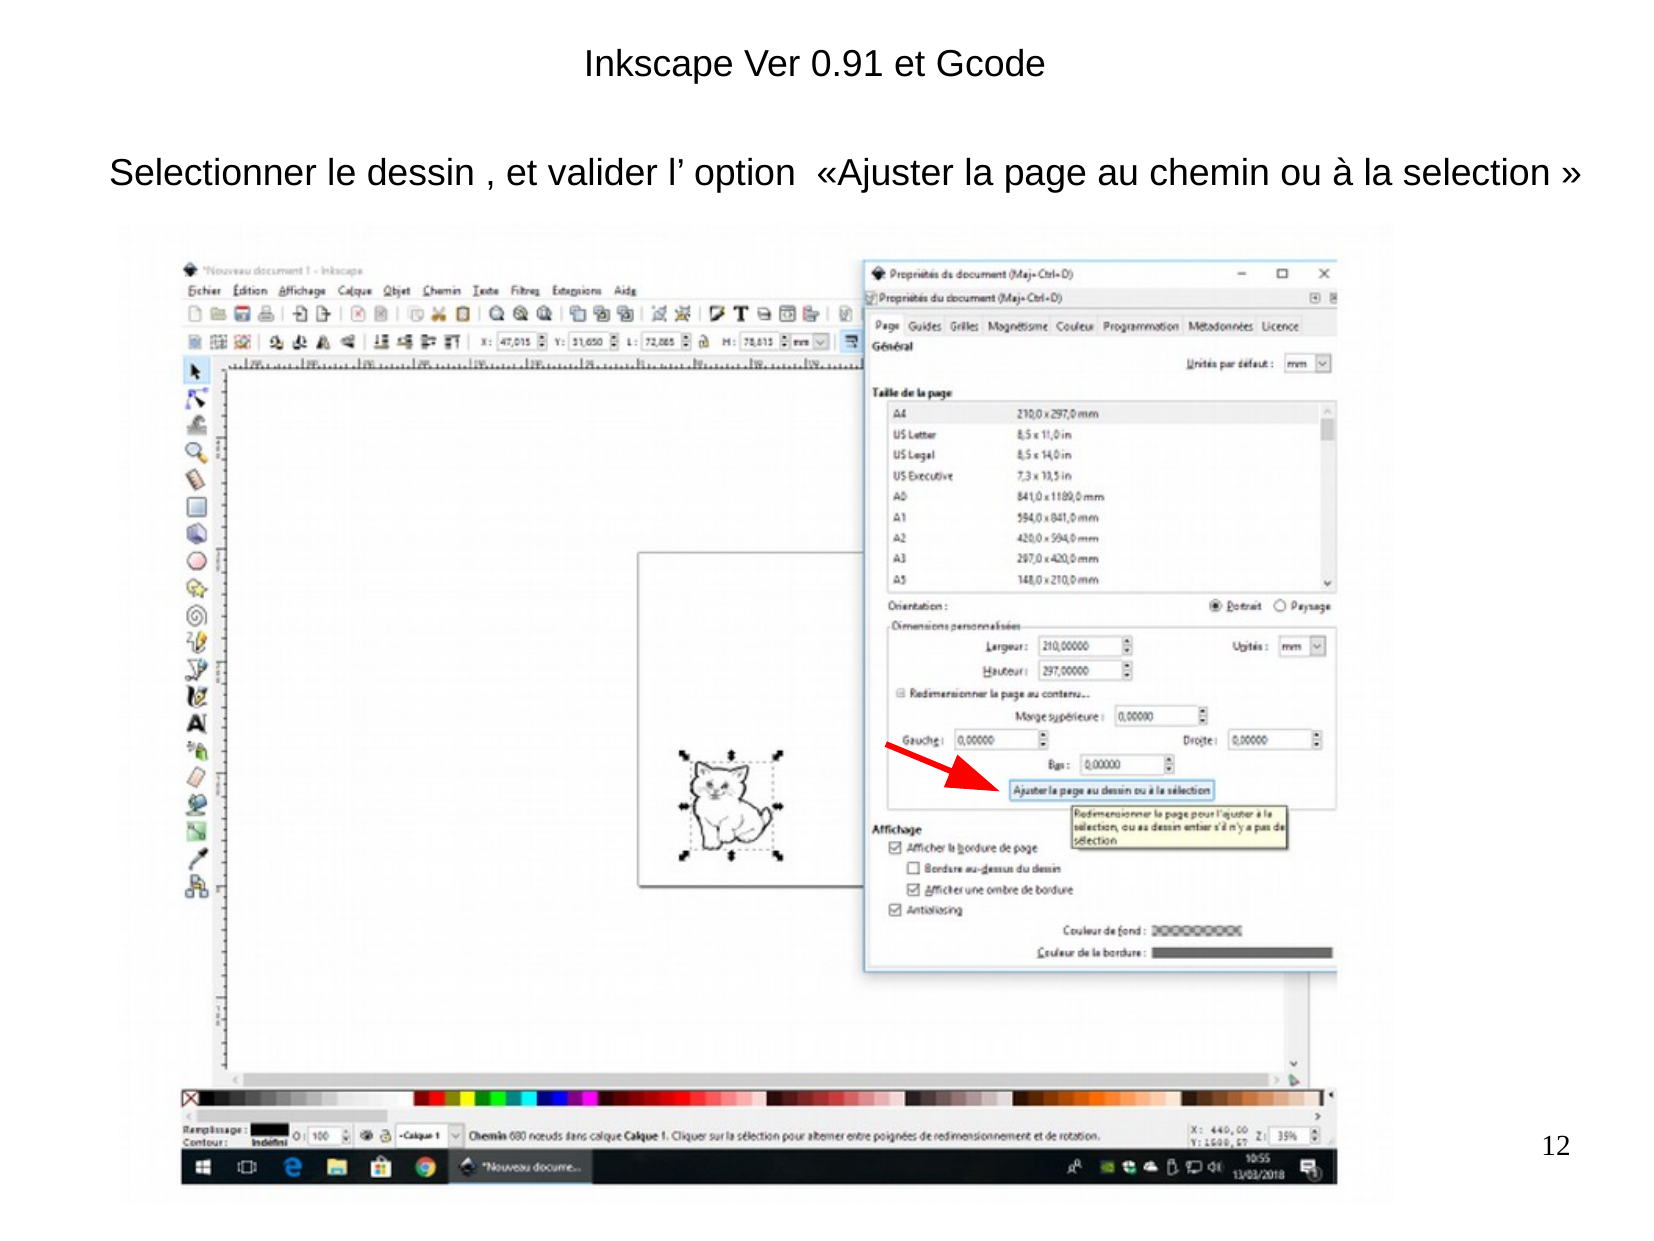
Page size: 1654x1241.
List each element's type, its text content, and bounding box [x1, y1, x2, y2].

picture [118, 222, 1394, 1203]
text_box Inkscape Ver 0.91 et Gcode [106, 35, 1524, 93]
text_box Selectionner le dessin , et valider l’ option «Ajuster la page au chemin ou à la selection » [94, 144, 1630, 244]
